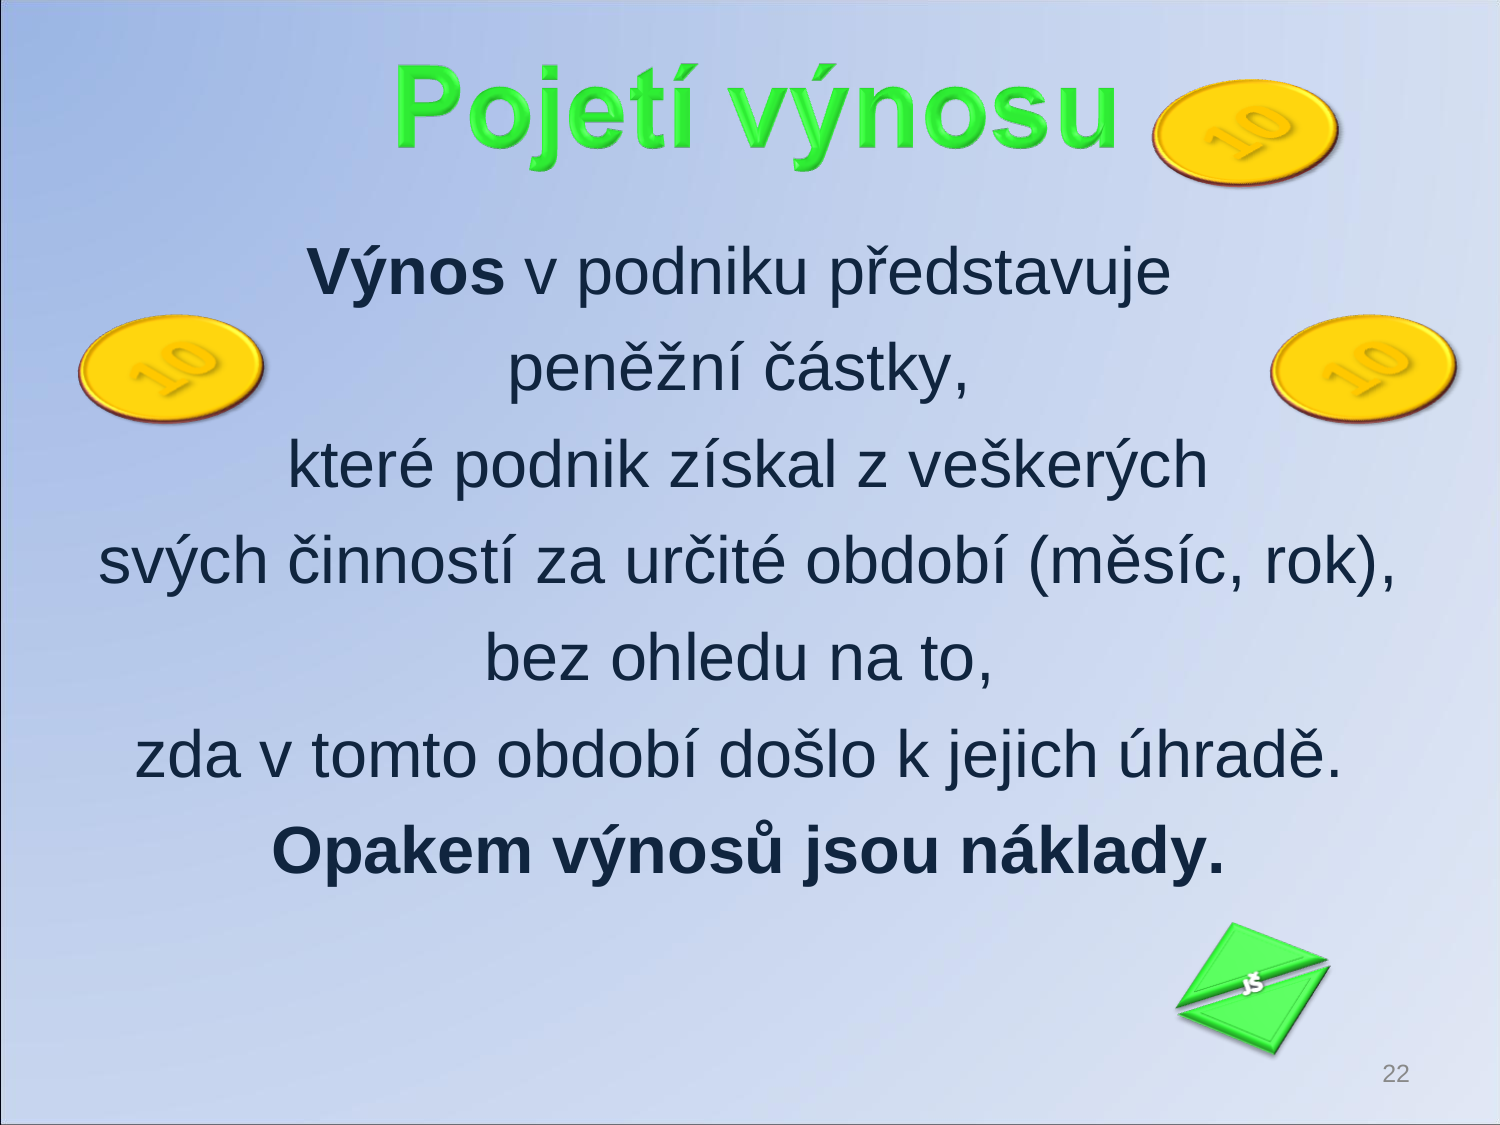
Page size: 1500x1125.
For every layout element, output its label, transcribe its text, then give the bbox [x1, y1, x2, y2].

text_box <číslo> [1074, 1042, 1426, 1103]
list Výnos v podniku představuje peněžní částky, které podnik získal z veškerých svých činností za určité období (měsíc, rok), bez ohledu na to, zda v tomto období došlo k jejich úhradě. Opakem výnosů jsou náklady. [64, 219, 1415, 1000]
picture [0, 0, 1500, 1125]
